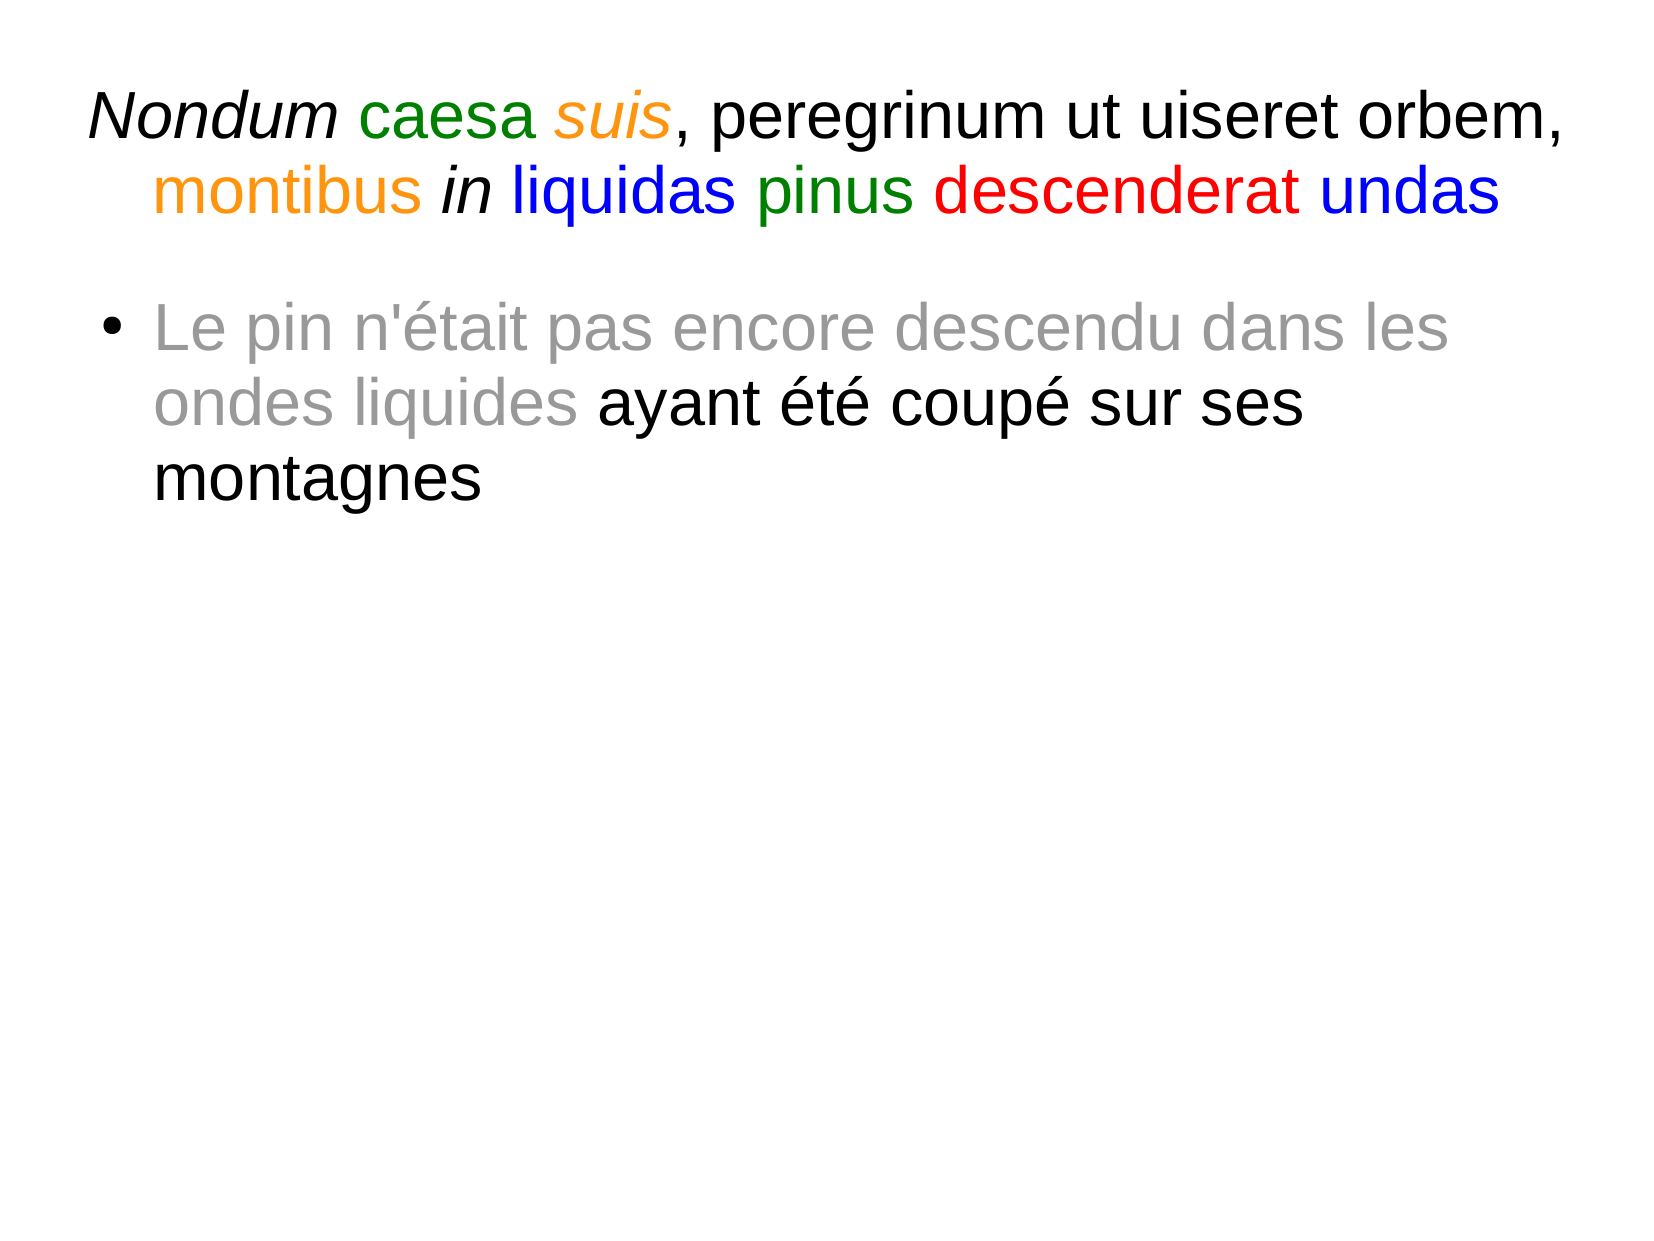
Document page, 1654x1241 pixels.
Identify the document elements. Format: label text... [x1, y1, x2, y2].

title Nondum caesa suis, peregrinum ut uiseret orbem, montibus in liquidas pinus descenderat undas [82, 49, 1571, 257]
list Le pin n'était pas encore descendu dans les ondes liquides ayant été coupé sur ses montagnes [82, 290, 1571, 1010]
